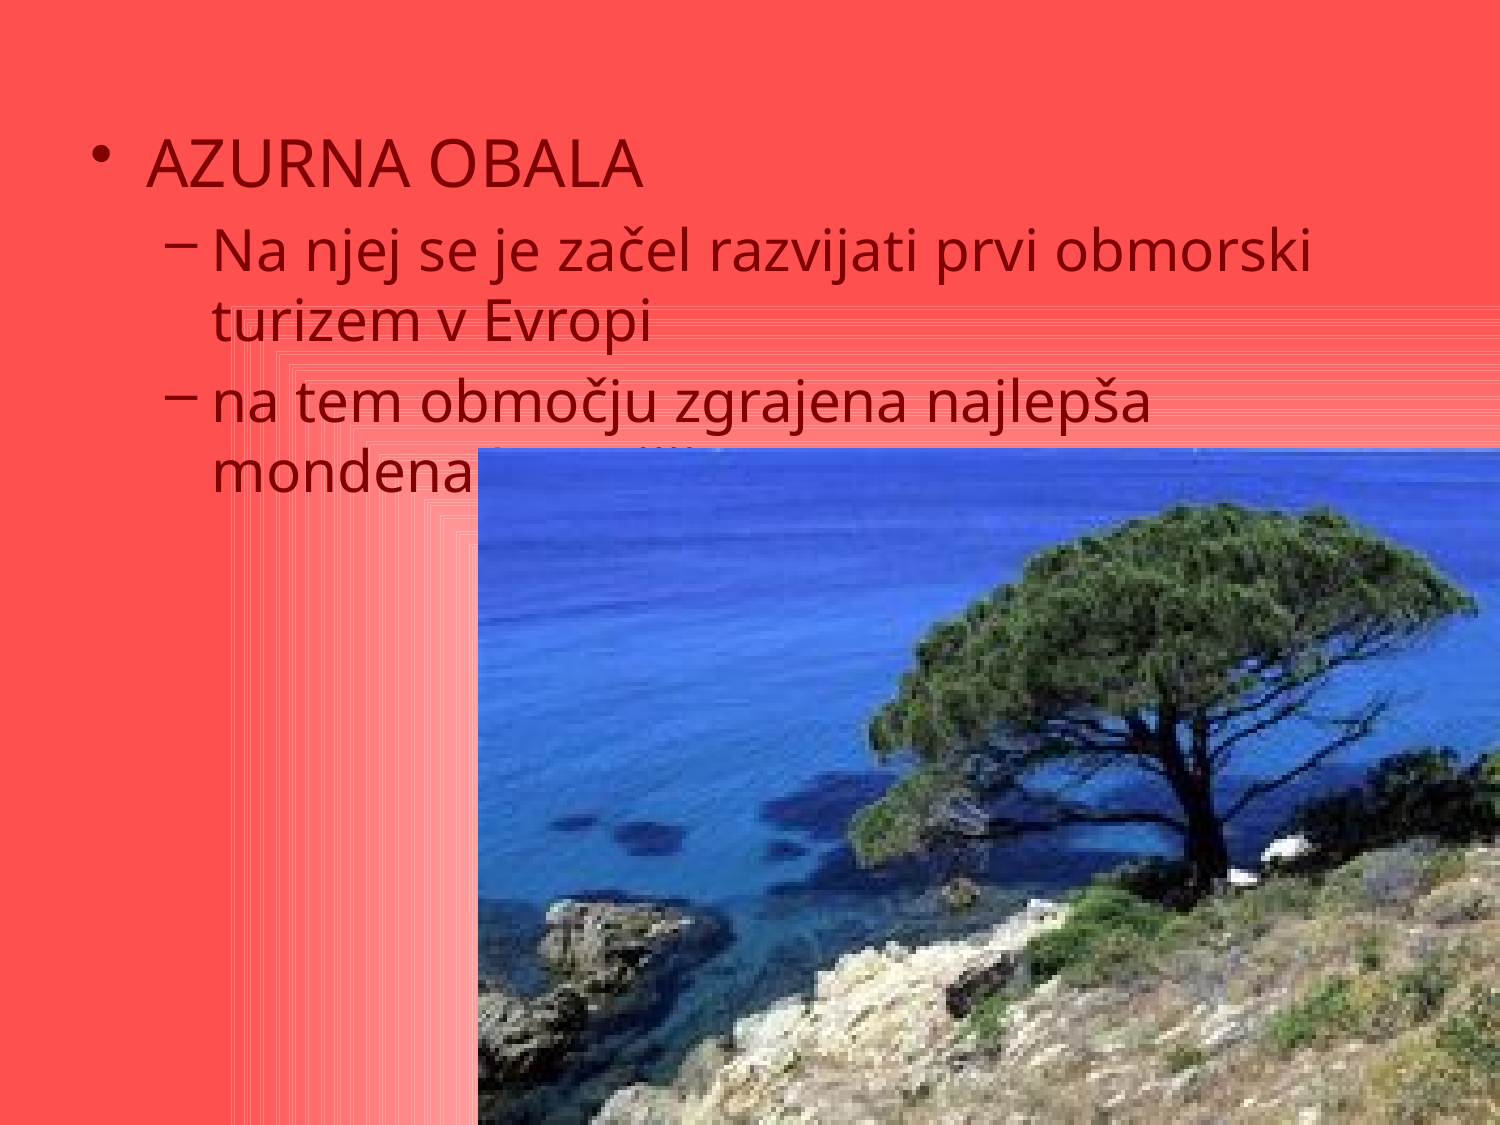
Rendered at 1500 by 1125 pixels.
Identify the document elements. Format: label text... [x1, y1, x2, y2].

picture [478, 448, 1500, 1125]
list AZURNA OBALA Na njej se je začel razvijati prvi obmorski turizem v Evropi na tem območju zgrajena najlepša mondena letovišča [75, 113, 1425, 1005]
